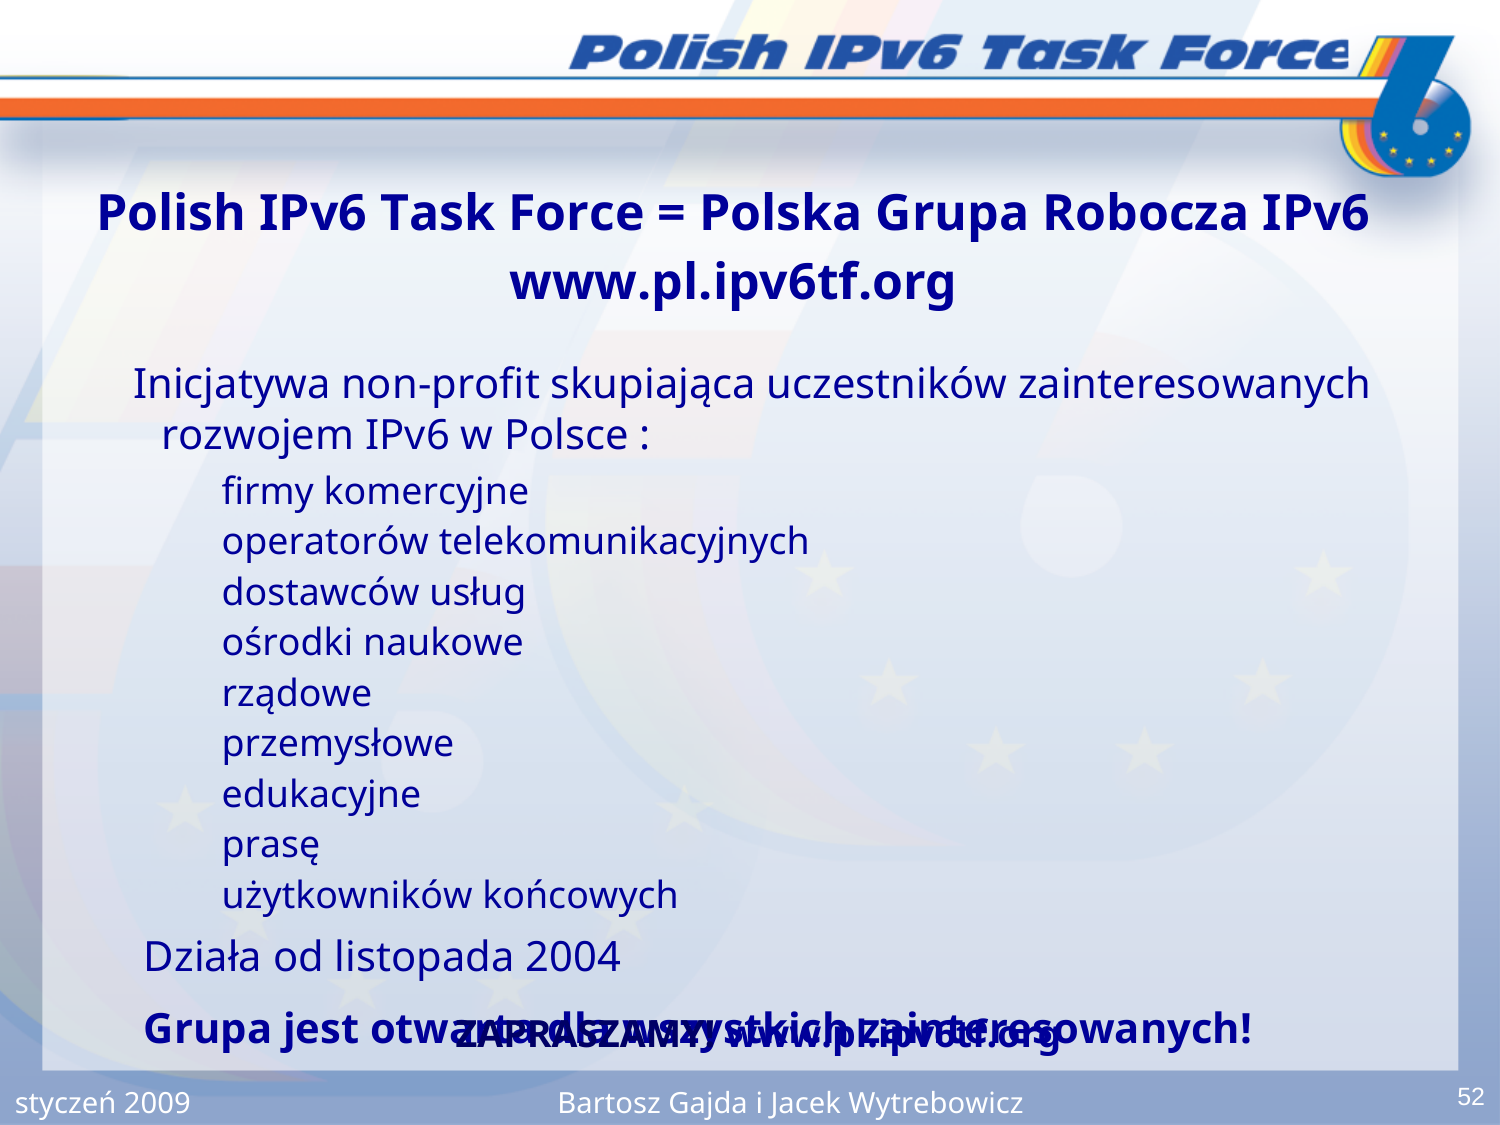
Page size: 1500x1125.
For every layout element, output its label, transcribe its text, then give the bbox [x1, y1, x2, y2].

text_box ZAPRASZAMY! www.pl.ipv6tf.org [440, 999, 1077, 1066]
list Inicjatywa non-profit skupiająca uczestników zainteresowanych rozwojem IPv6 w Polsce : firmy komercyjne operatorów telekomunikacyjnych dostawców usług ośrodki naukowe rządowe przemysłowe edukacyjne prasę użytkowników końcowych Działa od listopada 2004 Grupa jest otwarta dla wszystkich zainteresowanych! [88, 349, 1471, 1125]
title Polish IPv6 Task Force = Polska Grupa Robocza IPv6 www.pl.ipv6tf.org [64, 177, 1403, 314]
picture [0, 0, 1500, 1125]
